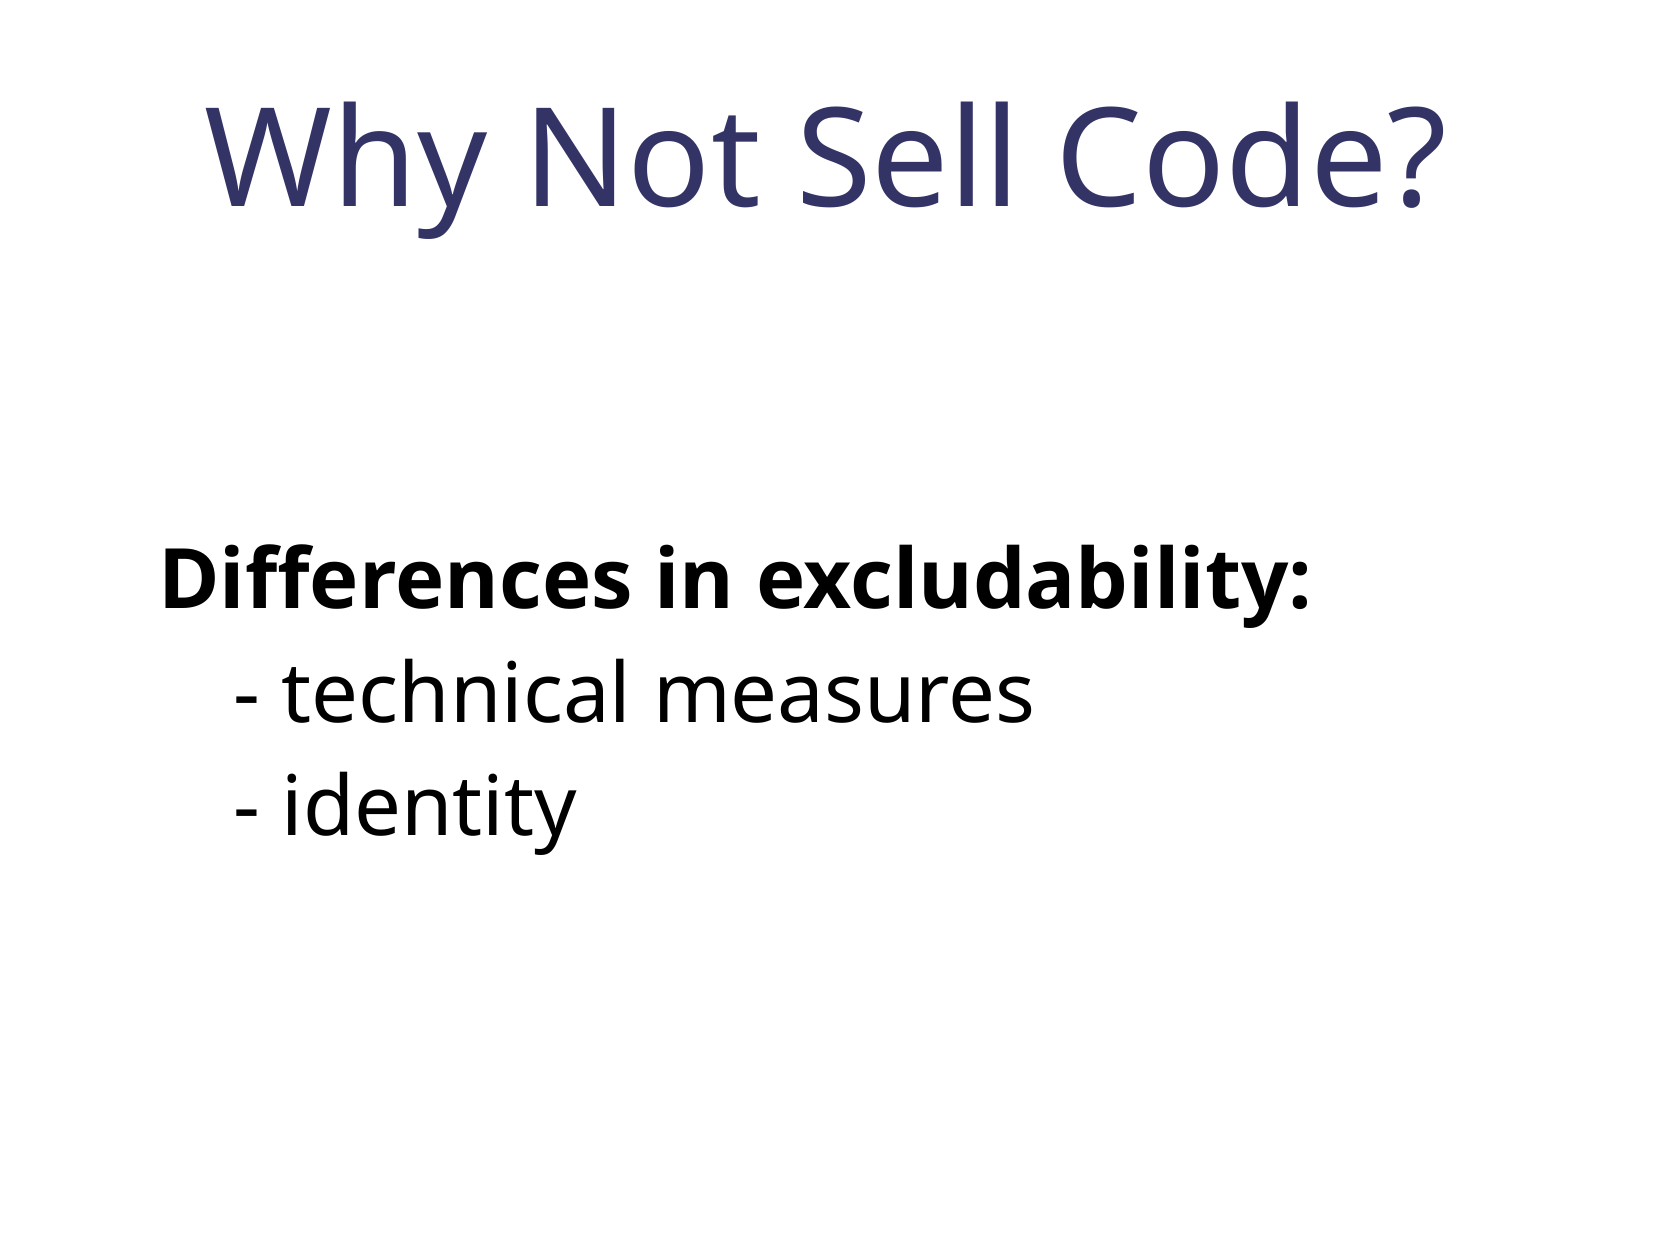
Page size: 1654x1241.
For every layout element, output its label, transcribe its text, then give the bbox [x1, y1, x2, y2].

title Why Not Sell Code? [82, 49, 1571, 257]
subtitle Differences in excludability: - technical measures - identity [158, 288, 1521, 1092]
